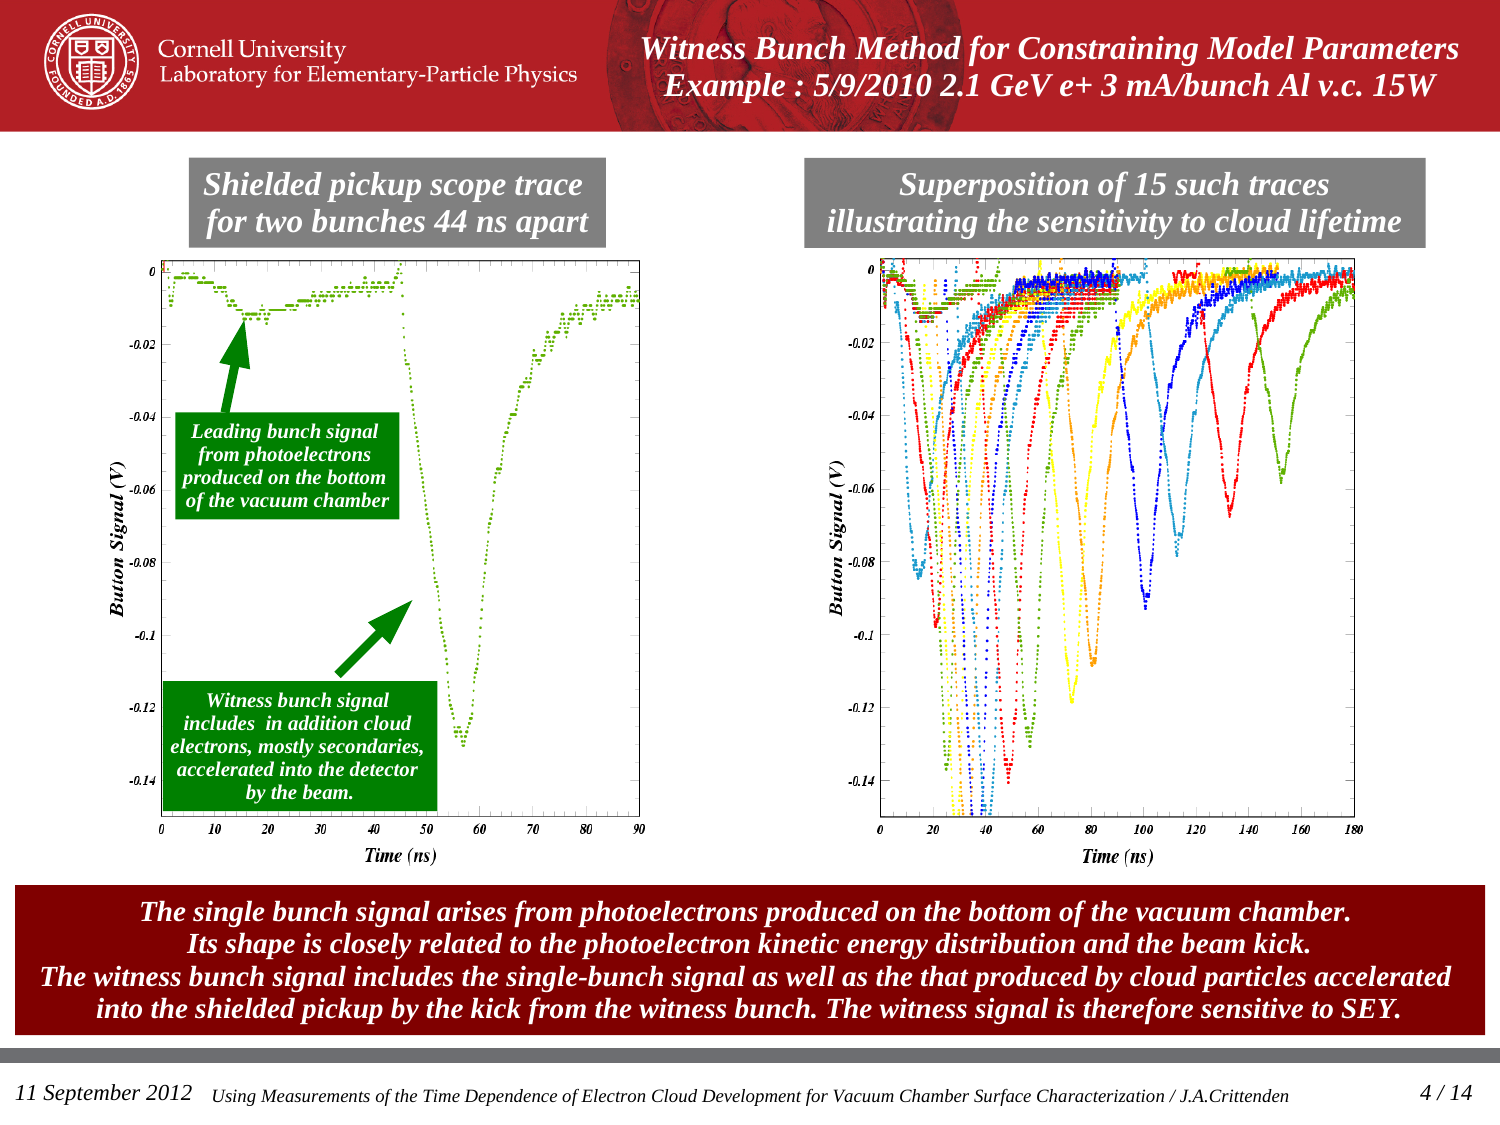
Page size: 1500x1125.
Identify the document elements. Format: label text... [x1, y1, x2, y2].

text_box Witness Bunch Method for Constraining Model Parameters Example : 5/9/2010 2.1 GeV e+ 3 mA/bunch Al v.c. 15W [600, 29, 1500, 106]
text_box The single bunch signal arises from photoelectrons produced on the bottom of the vacuum chamber. Its shape is closely related to the photoelectron kinetic energy distribution and the beam kick. The witness bunch signal includes the single-bunch signal as well as the that produced by cloud particles accelerated into the shielded pickup by the kick from the witness bunch. The witness signal is therefore sensitive to SEY. [15, 885, 1486, 1036]
picture [0, 0, 1500, 132]
picture [105, 255, 650, 871]
text_box Shielded pickup scope trace for two bunches 44 ns apart [188, 157, 606, 248]
picture [825, 254, 1370, 871]
text_box Superposition of 15 such traces illustrating the sensitivity to cloud lifetime [804, 157, 1426, 248]
text_box Leading bunch signal from photoelectrons produced on the bottom of the vacuum chamber [175, 412, 400, 520]
text_box Witness bunch signal includes in addition cloud electrons, mostly secondaries, accelerated into the detector by the beam. [162, 681, 438, 812]
